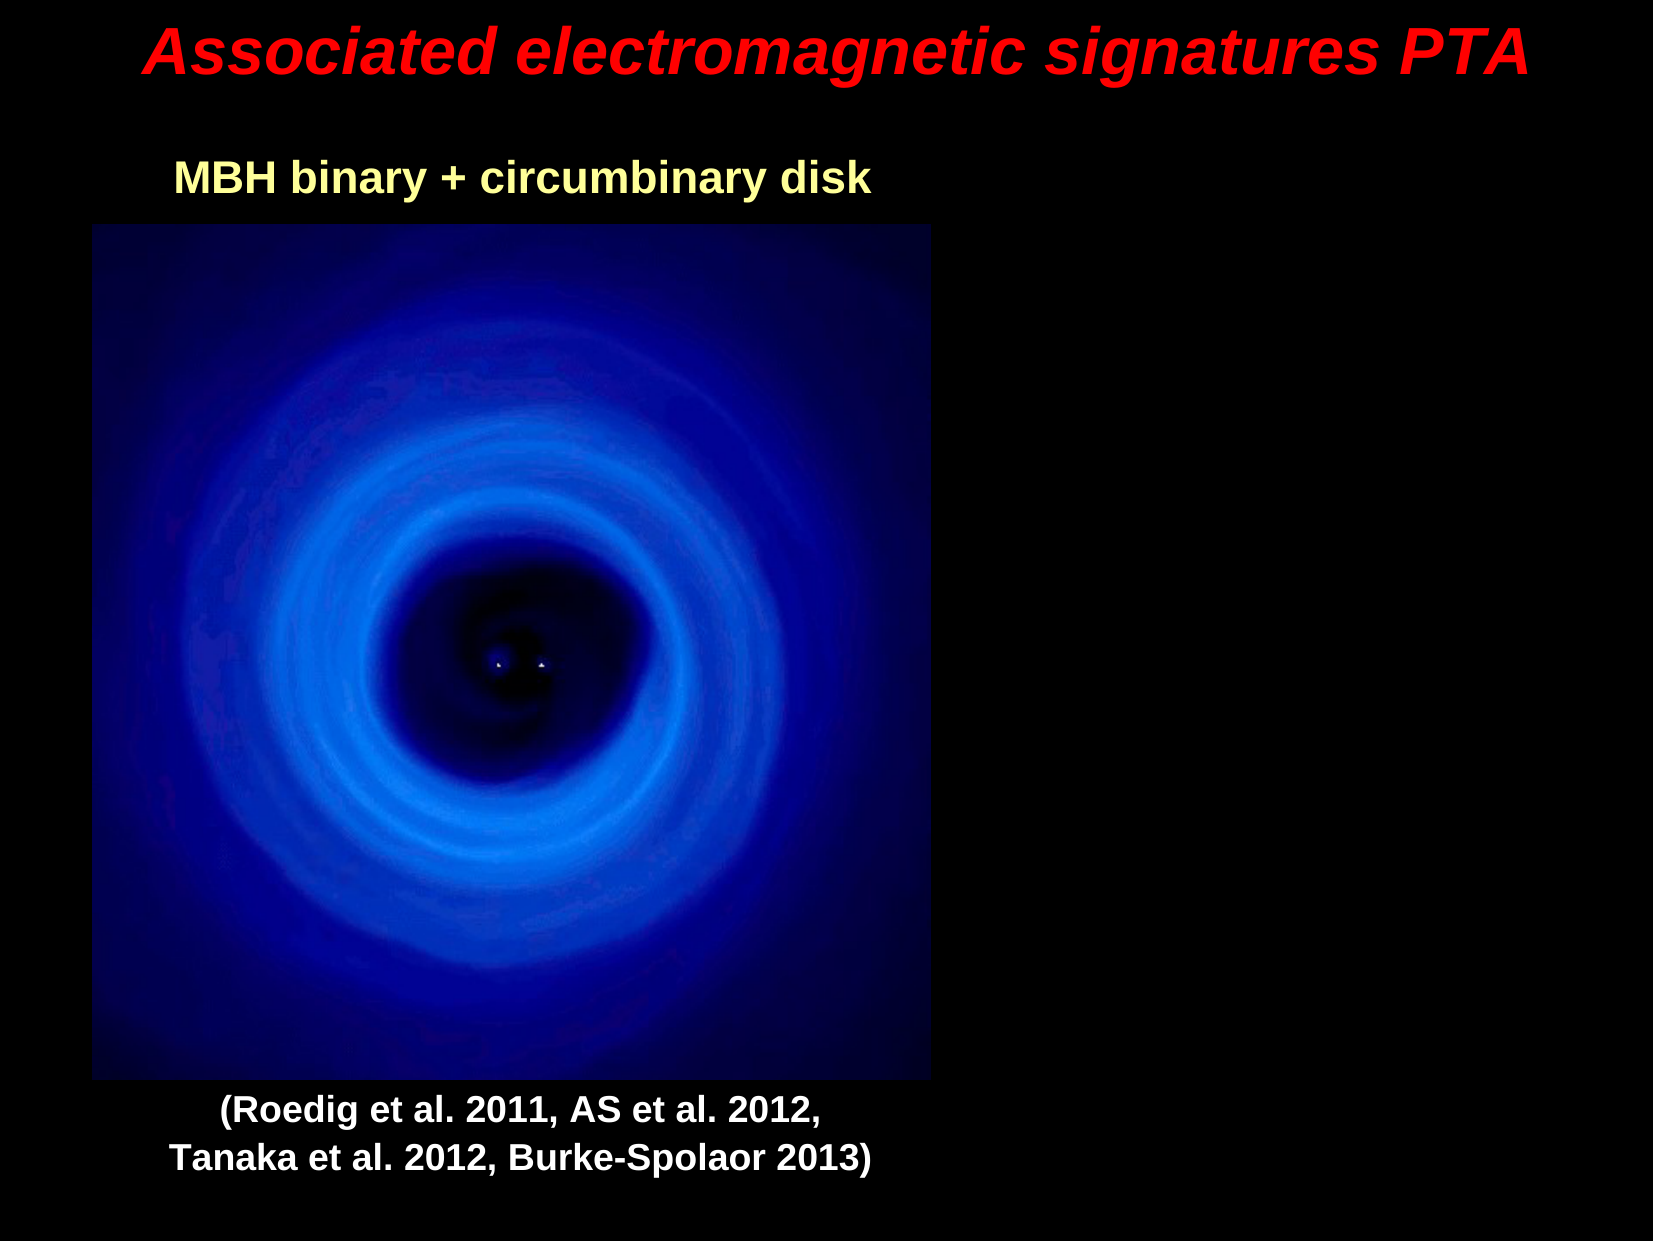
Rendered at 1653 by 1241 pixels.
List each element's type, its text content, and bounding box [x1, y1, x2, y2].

picture [92, 224, 931, 1081]
text_box (Roedig et al. 2011, AS et al. 2012, Tanaka et al. 2012, Burke-Spolaor 2013) [142, 1027, 900, 1234]
text_box Associated electromagnetic signatures PTA [106, 21, 1572, 88]
text_box MBH binary + circumbinary disk [158, 147, 894, 258]
